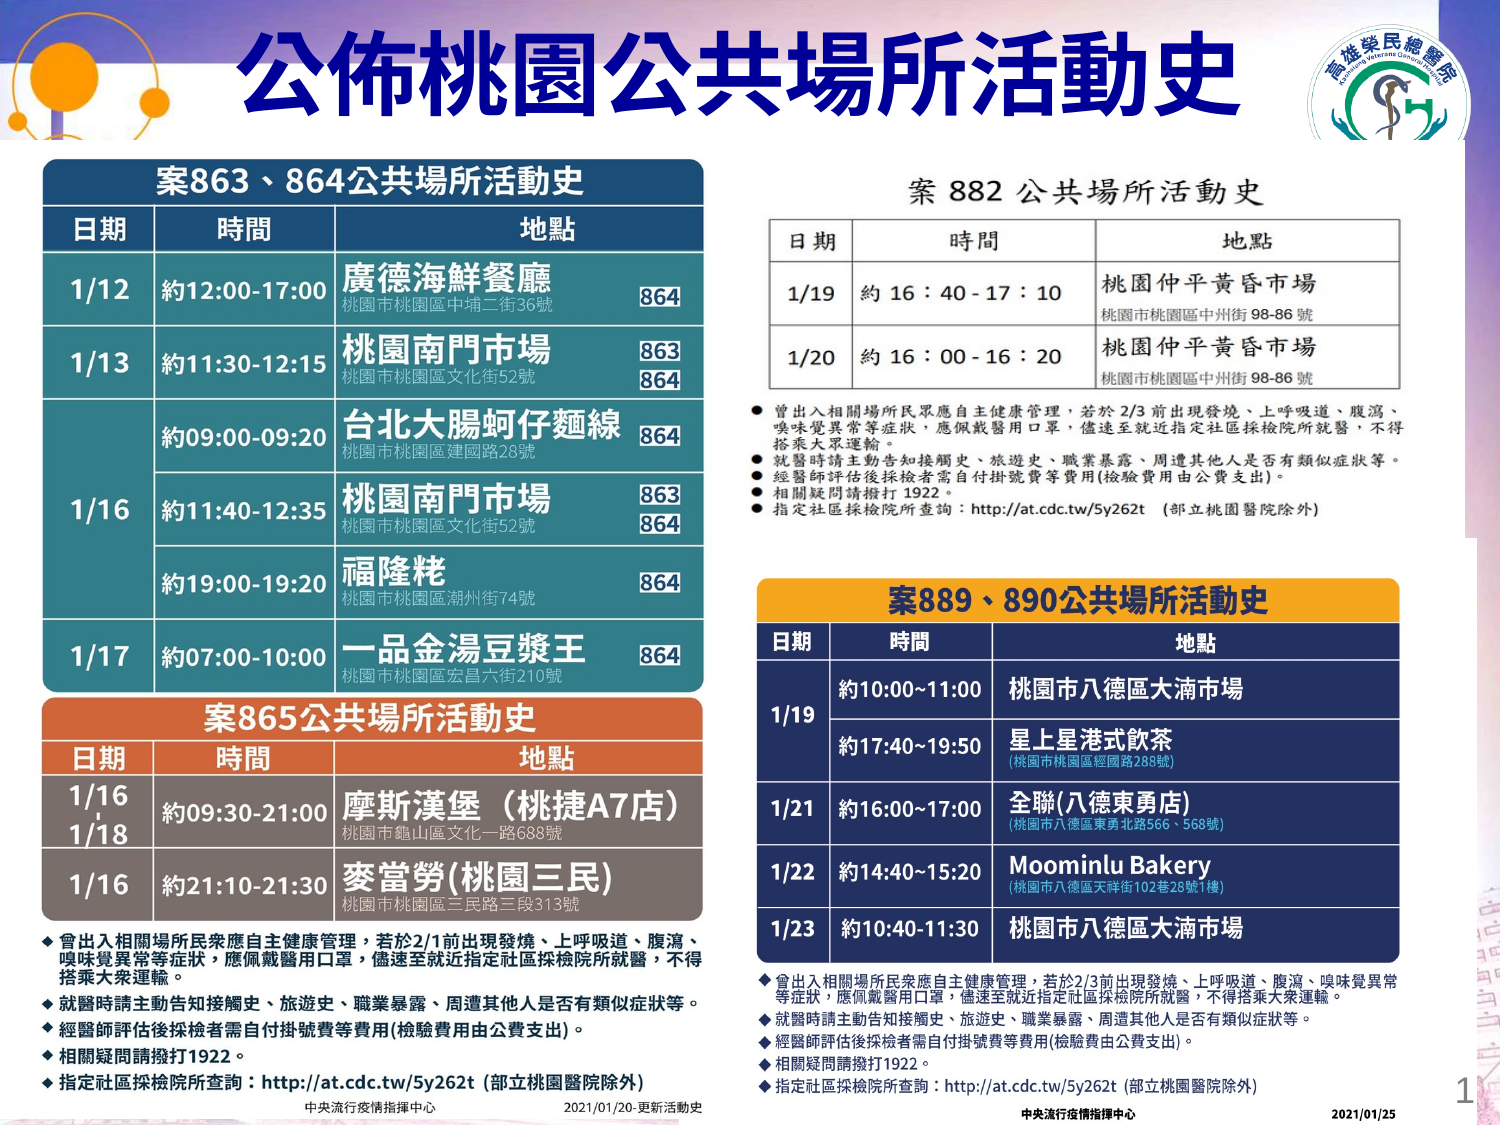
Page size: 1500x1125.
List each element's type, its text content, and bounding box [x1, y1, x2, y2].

picture [0, 0, 1500, 1125]
title 公佈桃園公共場所活動史 [164, 0, 1315, 144]
text_box <編號> [1139, 1058, 1490, 1119]
